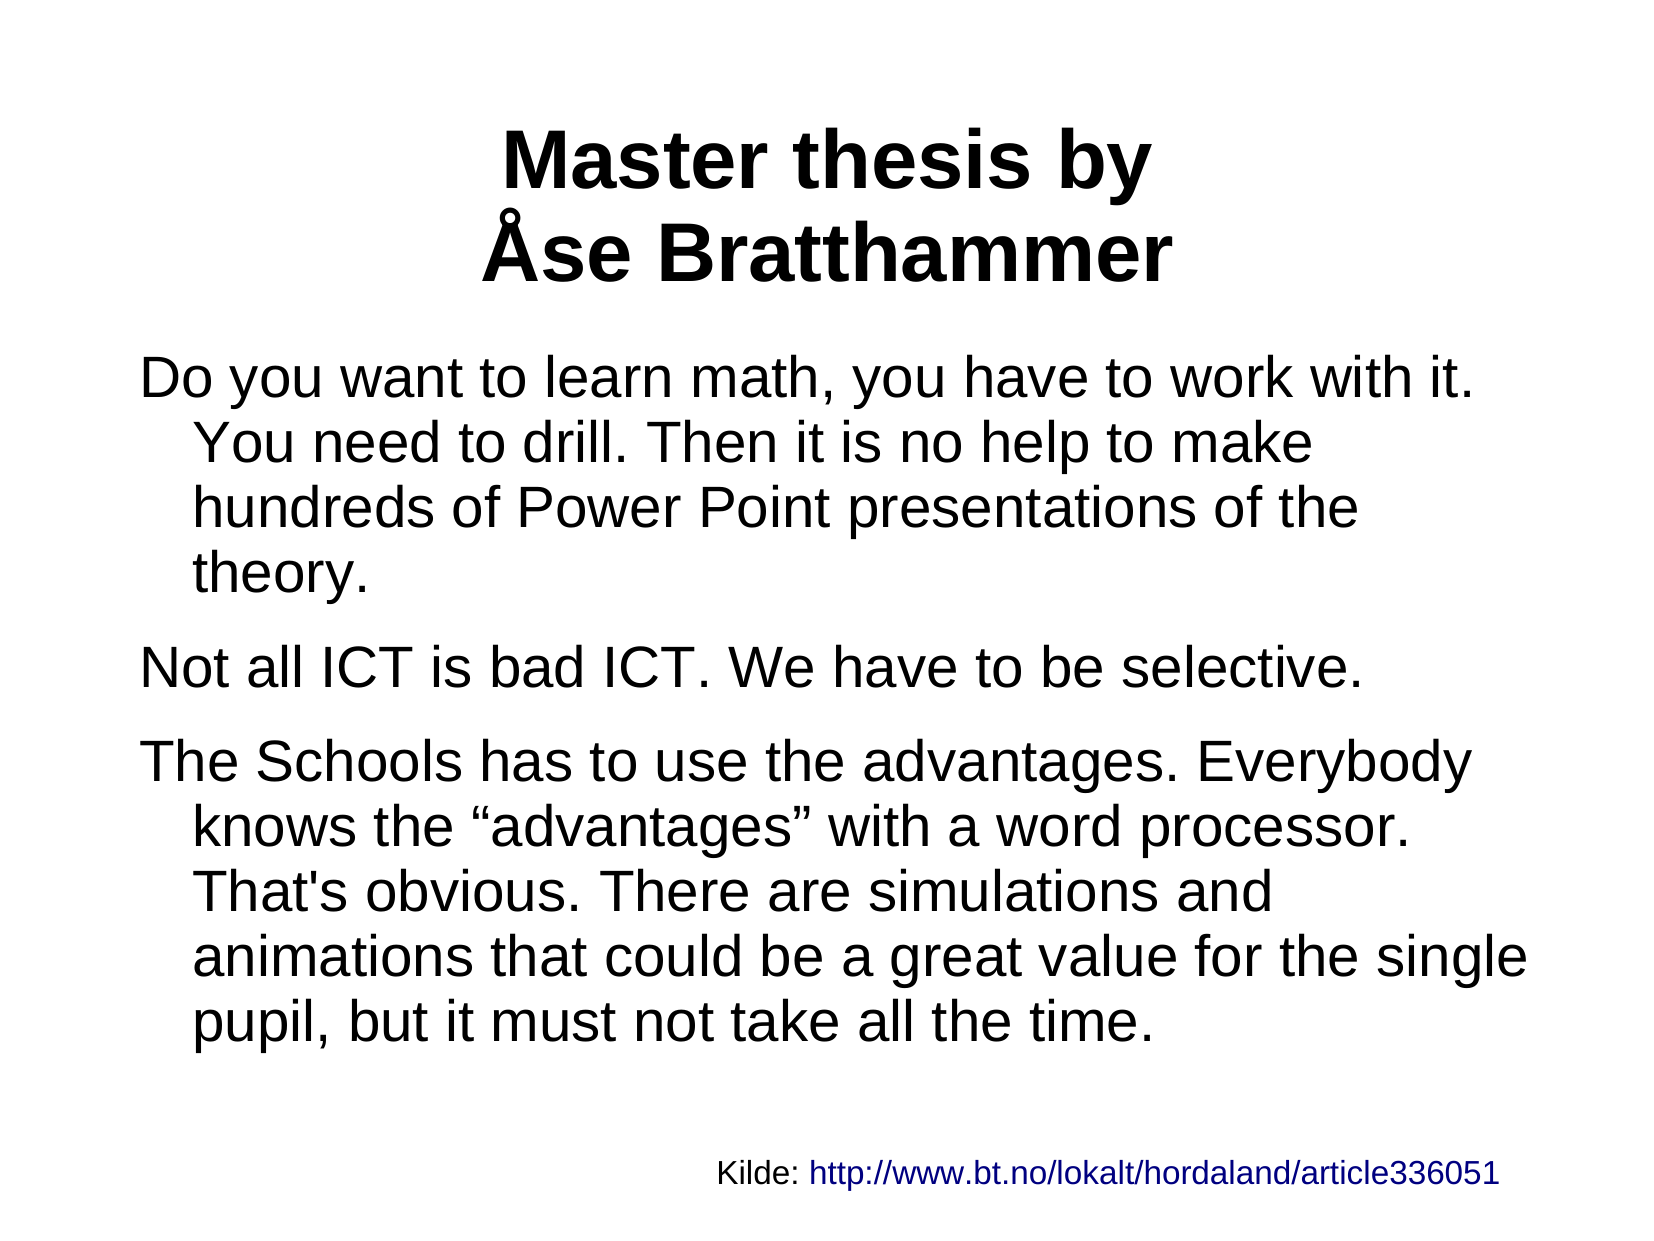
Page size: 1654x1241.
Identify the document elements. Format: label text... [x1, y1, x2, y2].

list Do you want to learn math, you have to work with it. You need to drill. Then it is no help to make hundreds of Power Point presentations of the theory. Not all ICT is bad ICT. We have to be selective. The Schools has to use the advantages. Everybody knows the “advantages” with a word processor. That's obvious. There are simulations and animations that could be a great value for the single pupil, but it must not take all the time. [121, 344, 1534, 1127]
text_box Kilde: http://www.bt.no/lokalt/hordaland/article336051 [716, 1154, 1574, 1210]
title Master thesis by Åse Bratthammer [121, 100, 1534, 313]
